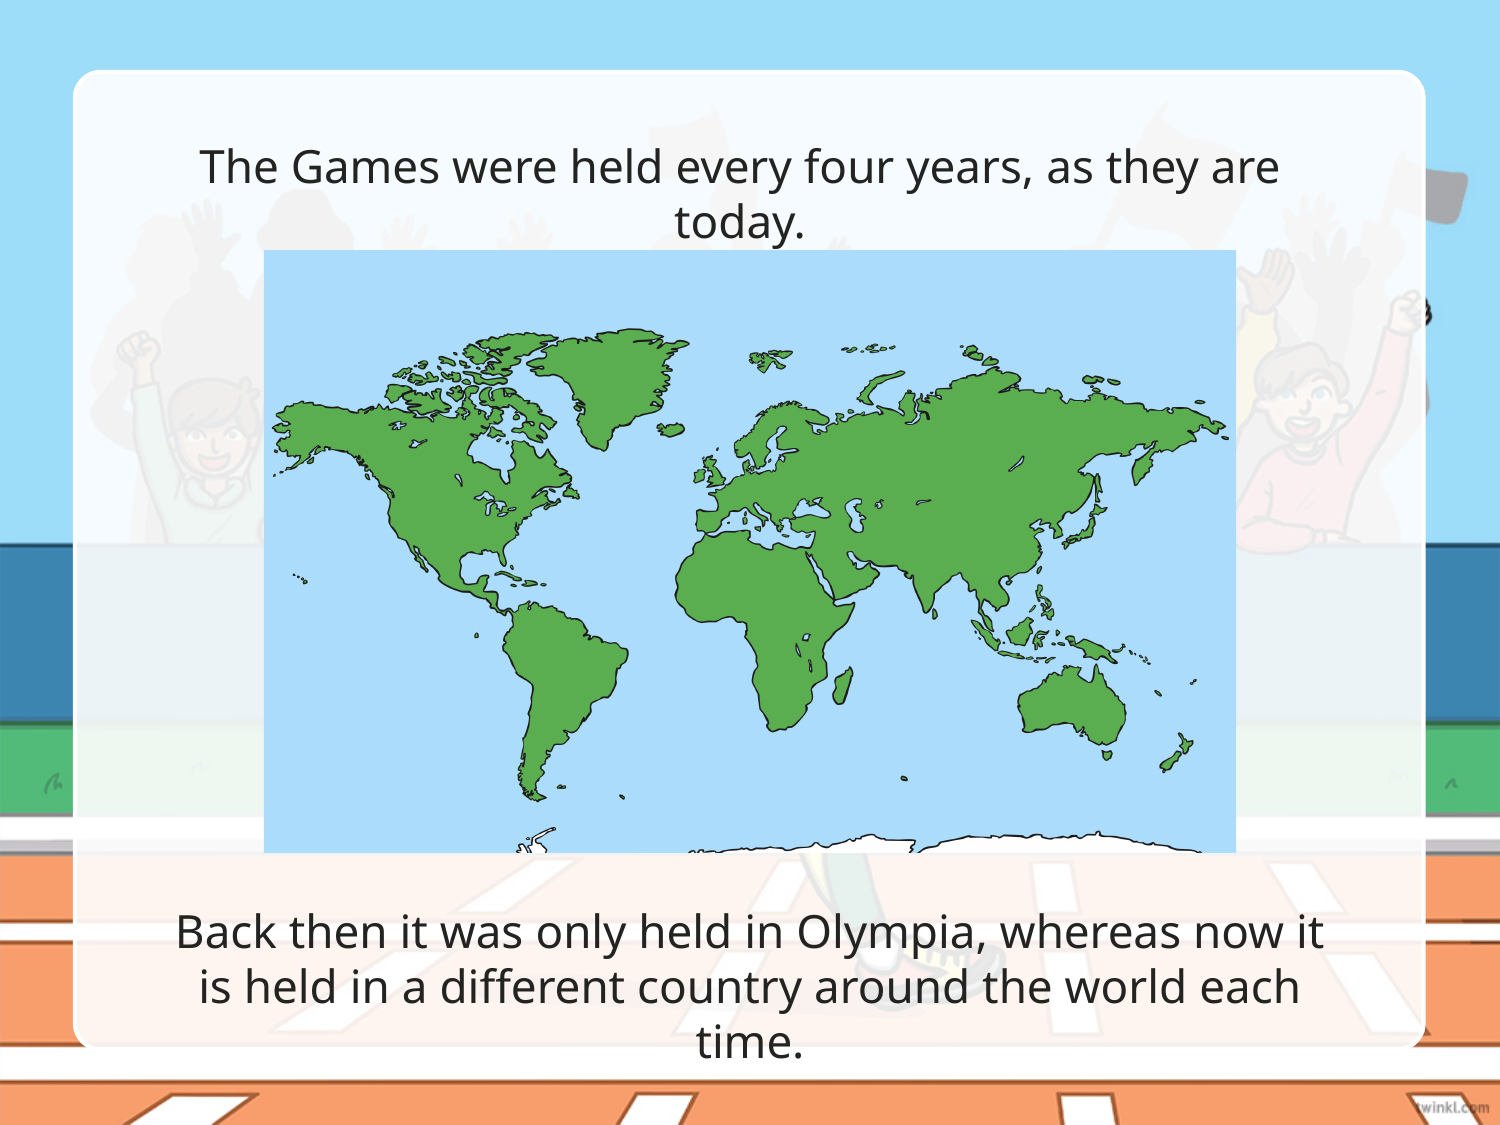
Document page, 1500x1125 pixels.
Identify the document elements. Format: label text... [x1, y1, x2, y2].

text_box The Games were held every four years, as they are today. [123, 119, 1357, 211]
picture [263, 250, 1237, 853]
title [75, 78, 1424, 242]
text_box Back then it was only held in Olympia, whereas now it is held in a different country around the world each time. [143, 884, 1357, 954]
